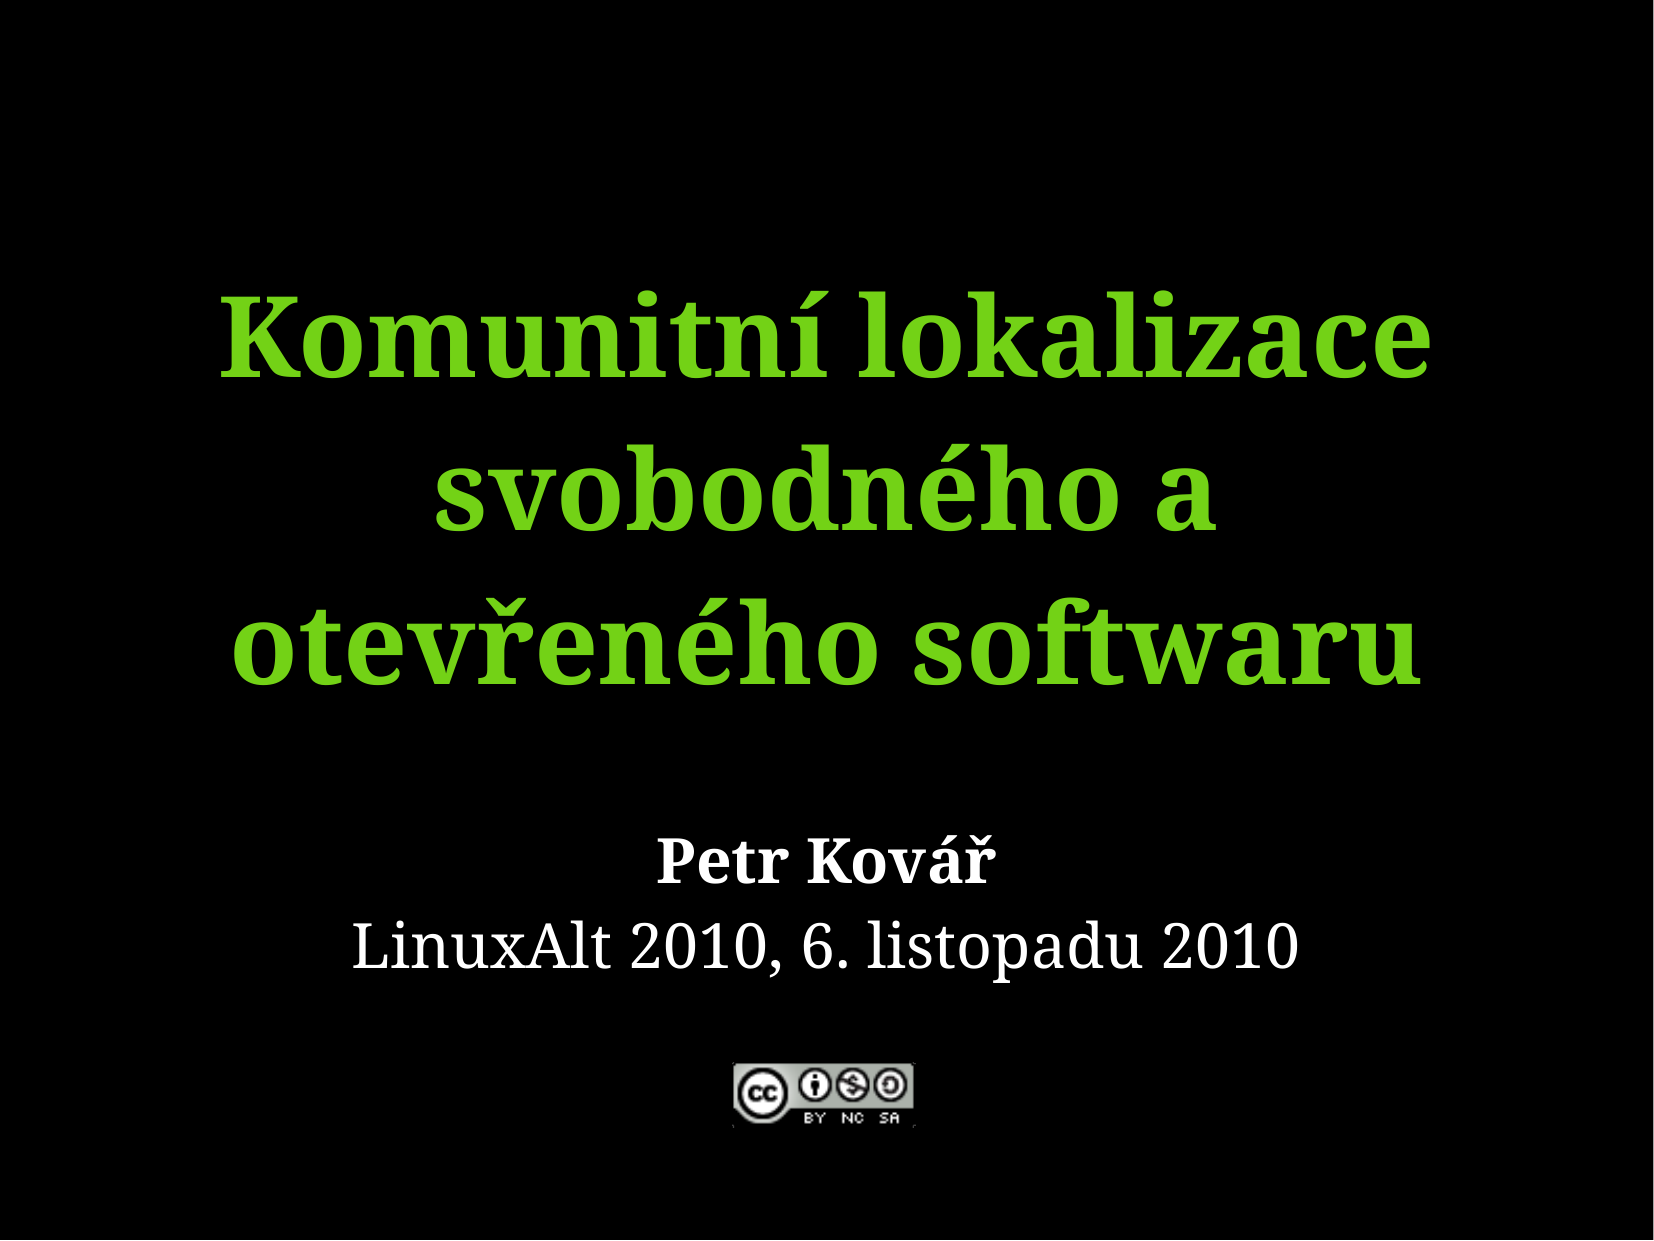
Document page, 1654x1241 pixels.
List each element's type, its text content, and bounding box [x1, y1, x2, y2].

text_box Petr Kovář LinuxAlt 2010, 6. listopadu 2010 [118, 809, 1536, 1016]
text_box Komunitní lokalizace svobodného a otevřeného softwaru [118, 118, 1536, 809]
picture [732, 1062, 916, 1128]
